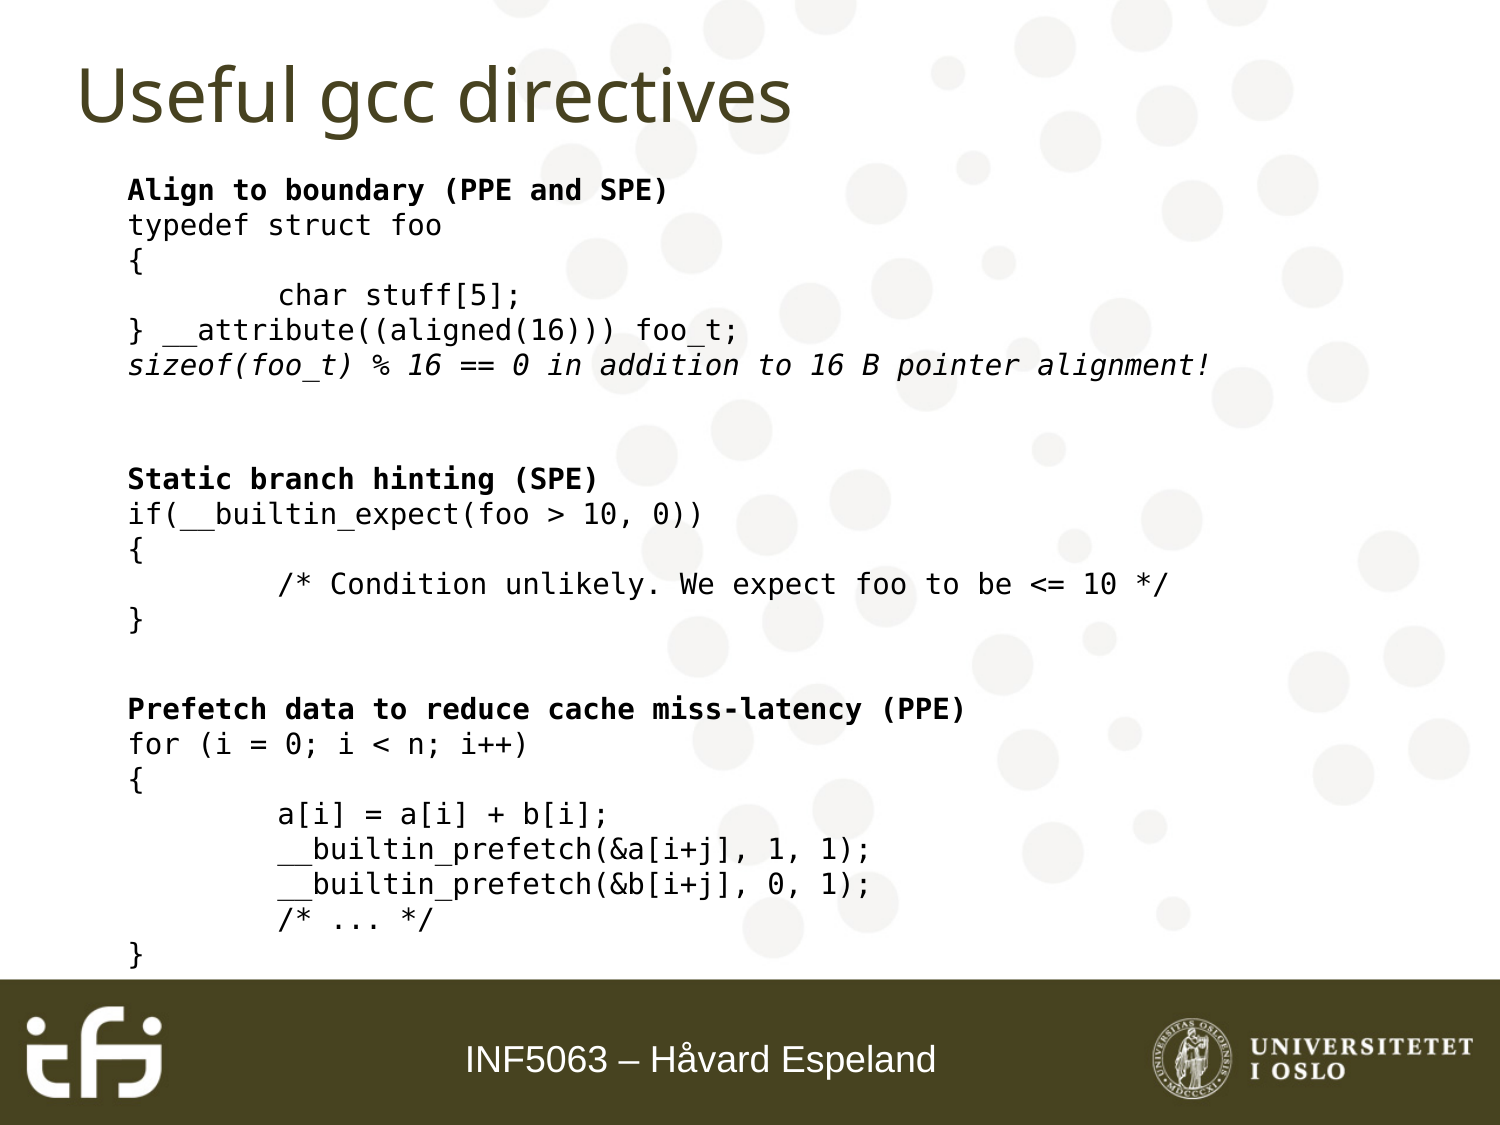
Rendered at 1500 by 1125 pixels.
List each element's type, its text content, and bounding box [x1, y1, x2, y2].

text_box Prefetch data to reduce cache miss-latency (PPE) for (i = 0; i < n; i++) { a[i] = a[i] + b[i]; __builtin_prefetch(&a[i+j], 1, 1); __builtin_prefetch(&b[i+j], 0, 1); /* ... */ } [112, 683, 1185, 1013]
text_box Align to boundary (PPE and SPE) typedef struct foo { char stuff[5]; } __attribute((aligned(16))) foo_t; sizeof(foo_t) % 16 == 0 in addition to 16 B pointer alignment! [112, 163, 1351, 424]
text_box Static branch hinting (SPE) if(__builtin_expect(foo > 10, 0)) { /* Condition unlikely. We expect foo to be <= 10 */ } [112, 452, 1351, 643]
picture [0, 0, 1500, 1125]
title Useful gcc directives [75, 47, 1426, 139]
